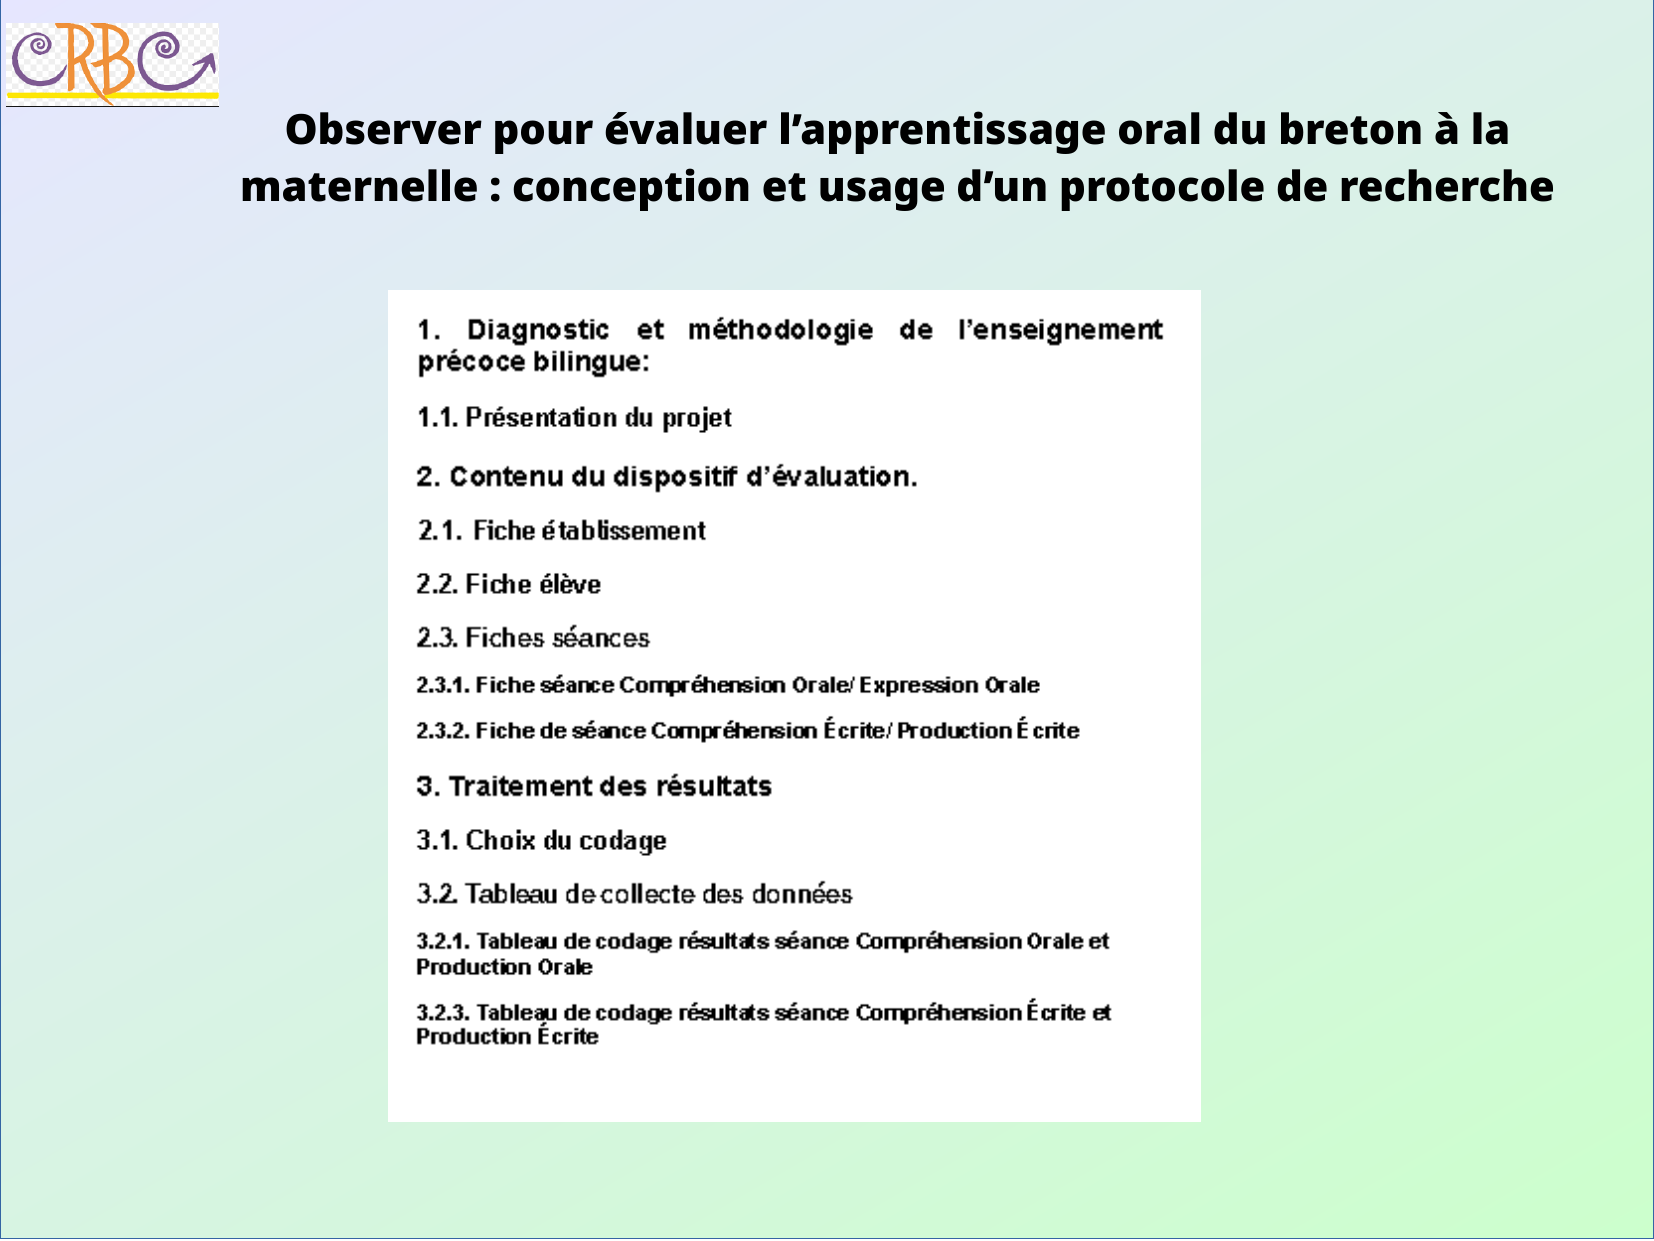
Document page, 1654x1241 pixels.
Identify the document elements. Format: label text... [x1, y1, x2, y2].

title Observer pour évaluer l’apprentissage oral du breton à la maternelle : conception et usage d’un protocole de recherche [224, 52, 1571, 260]
picture [6, 23, 219, 107]
picture [388, 290, 1201, 1123]
